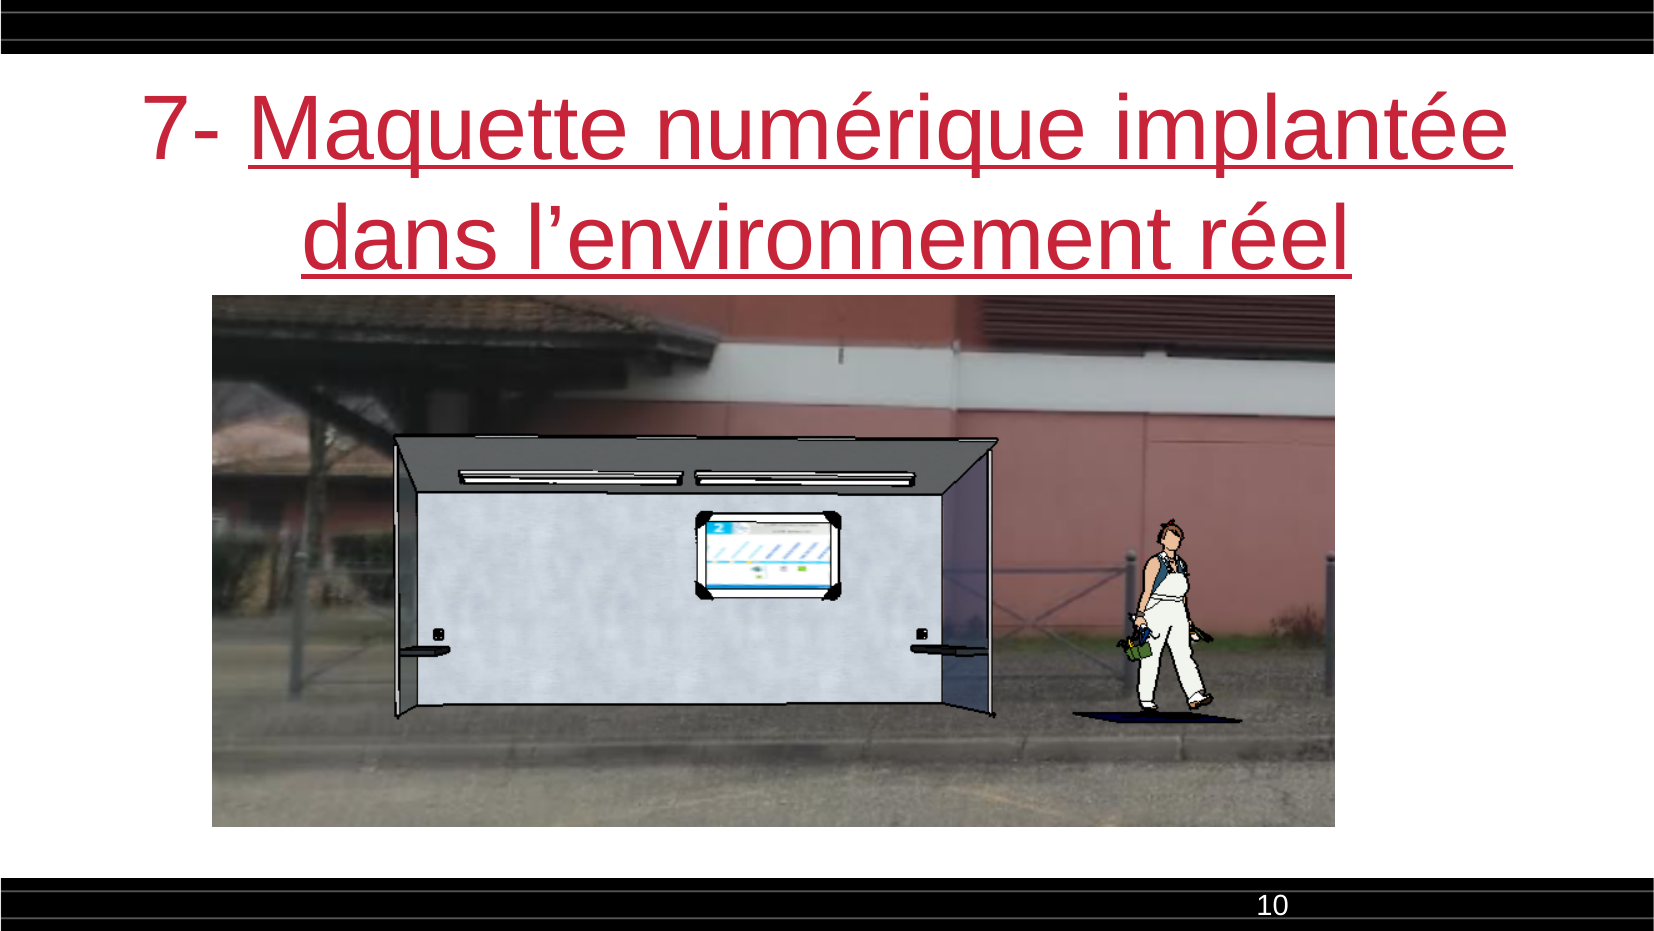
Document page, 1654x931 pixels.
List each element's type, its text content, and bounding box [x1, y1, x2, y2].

title 7- Maquette numérique implantée dans l’environnement réel [82, 67, 1571, 273]
picture [0, 0, 1654, 54]
picture [212, 295, 1335, 827]
picture [0, 878, 1654, 931]
